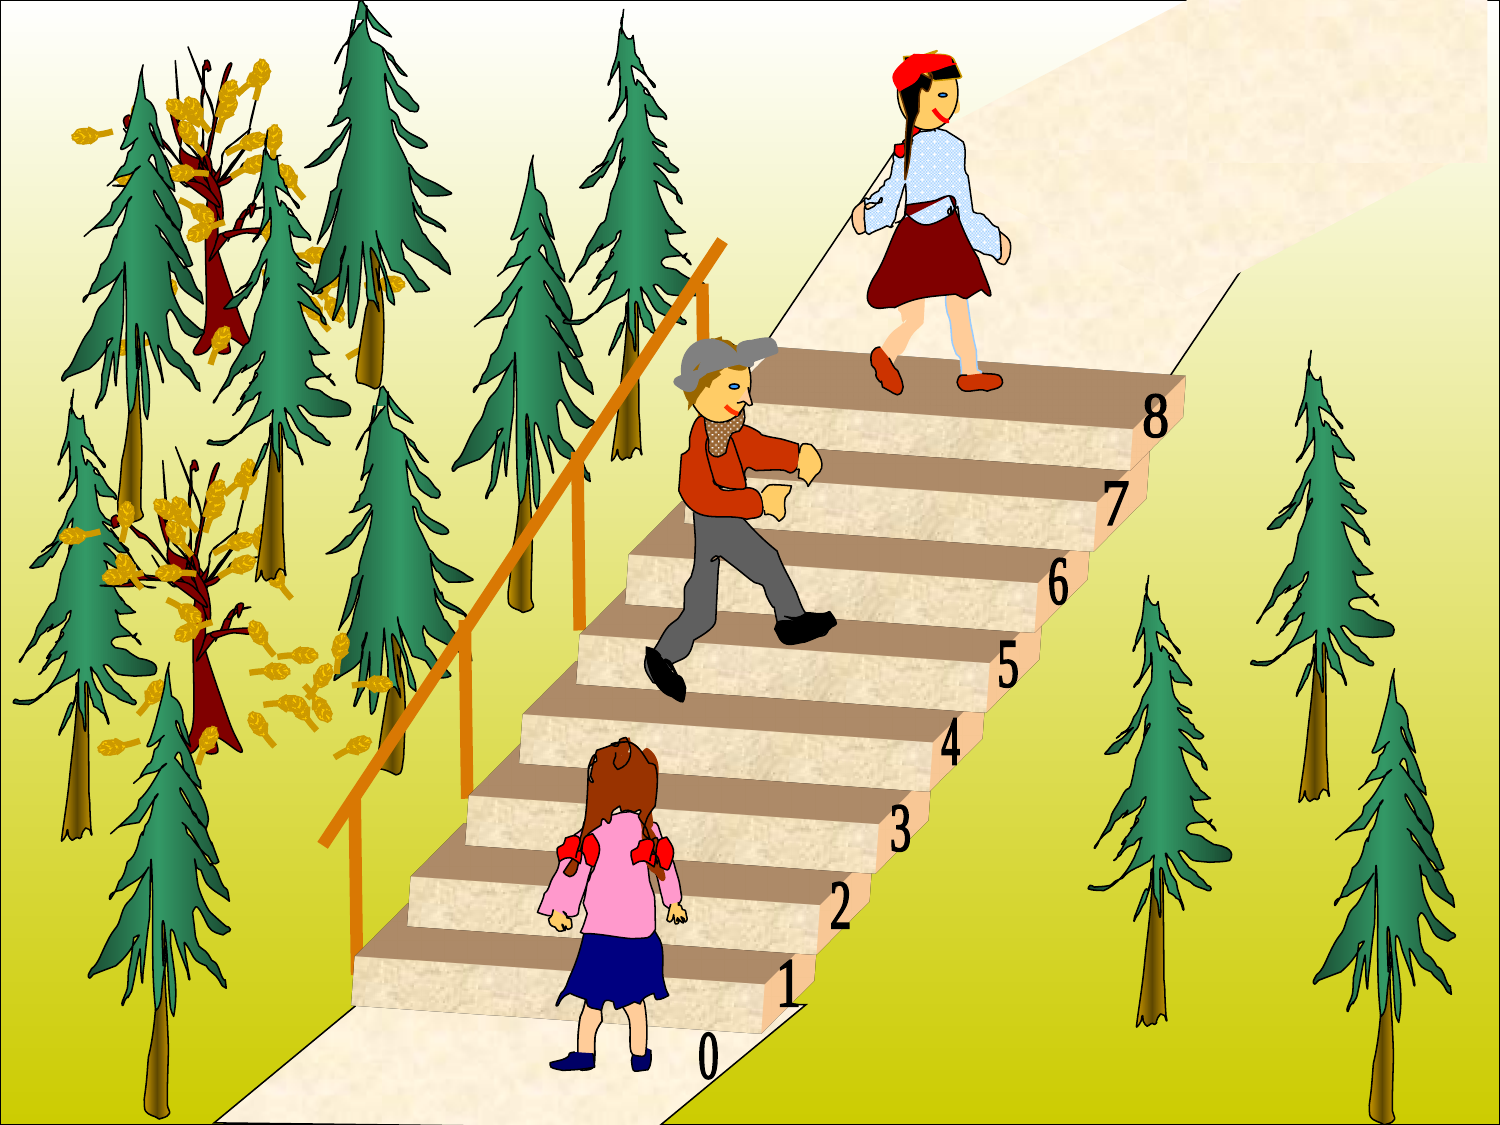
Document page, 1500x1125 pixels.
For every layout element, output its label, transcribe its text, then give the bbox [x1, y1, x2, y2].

text_box 2 [831, 882, 849, 929]
text_box 0 [699, 1032, 718, 1079]
text_box 1 [780, 960, 798, 1007]
text_box 8 [1144, 394, 1167, 438]
text_box 6 [1049, 558, 1068, 605]
text_box 7 [1105, 481, 1128, 525]
text_box 5 [999, 641, 1018, 688]
text_box 3 [892, 805, 910, 852]
text_box [0, 0, 1500, 1125]
text_box 4 [942, 718, 960, 765]
